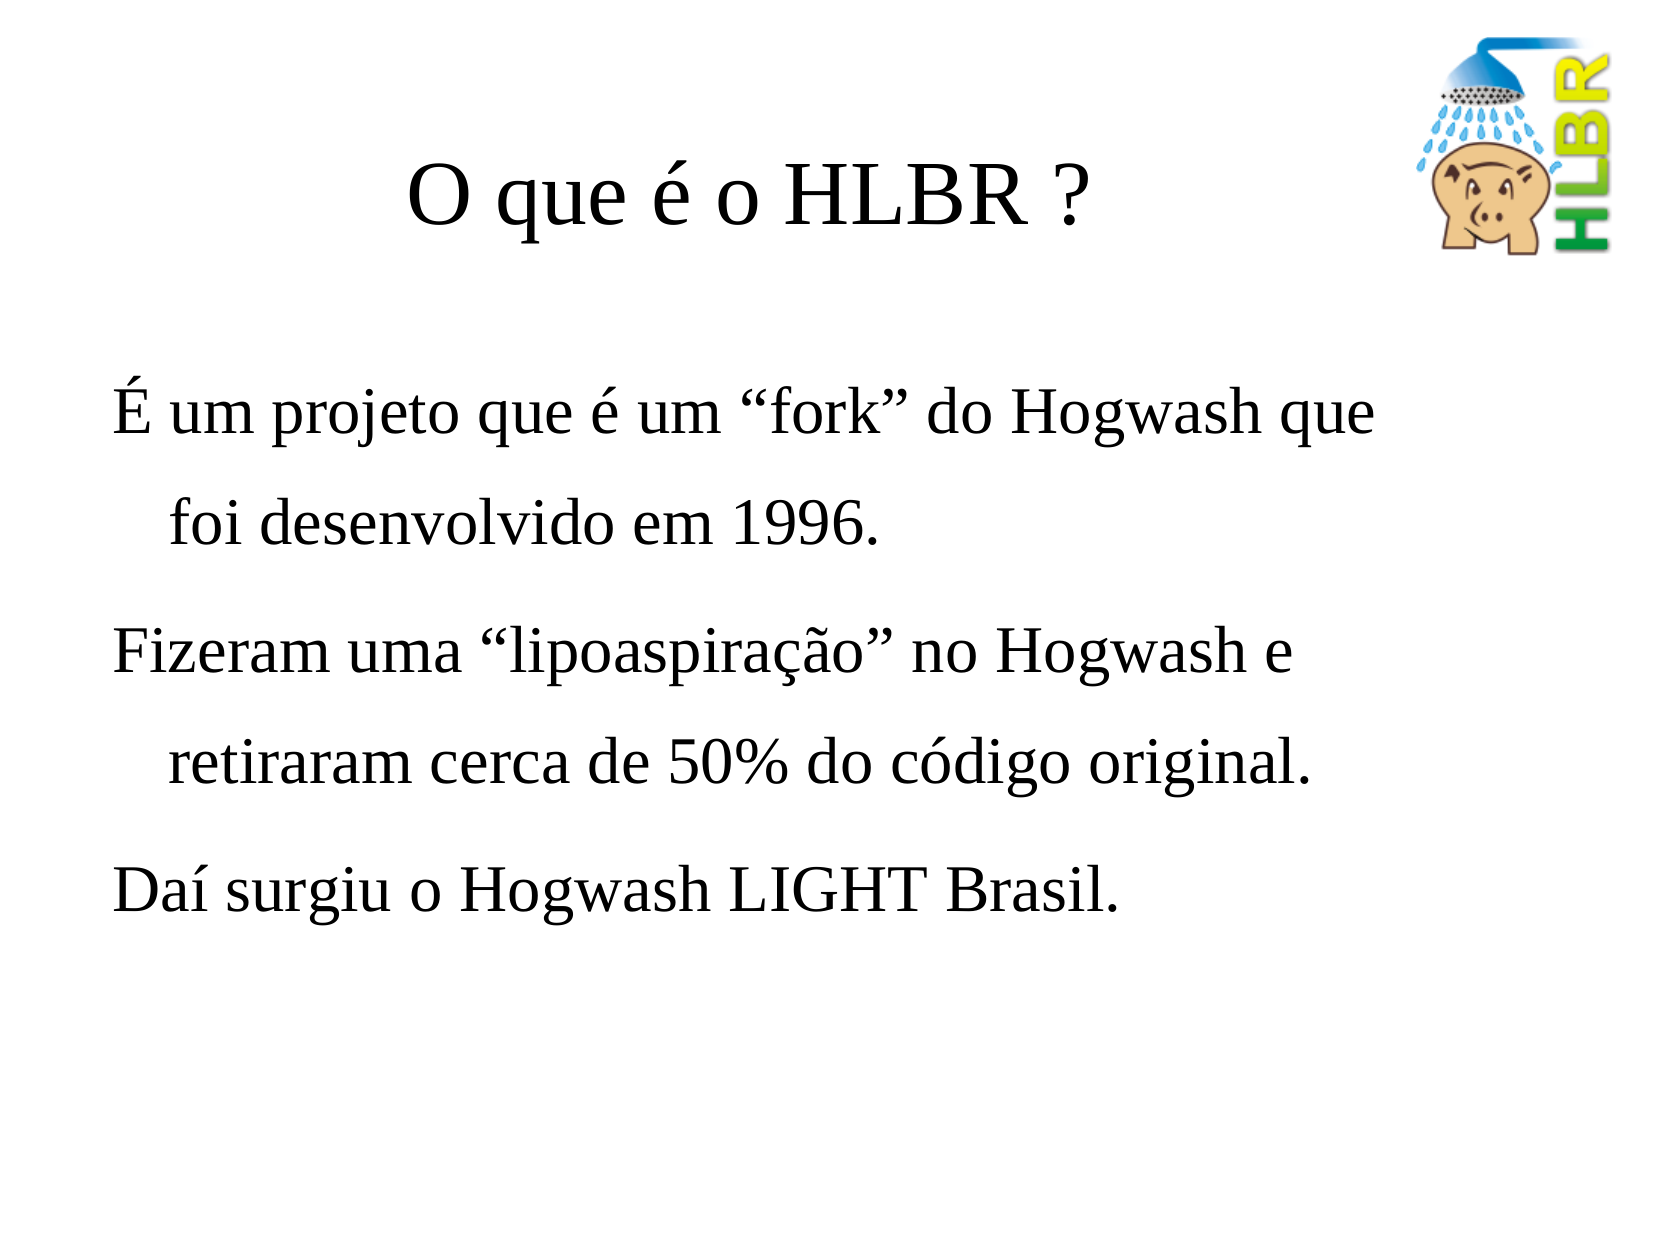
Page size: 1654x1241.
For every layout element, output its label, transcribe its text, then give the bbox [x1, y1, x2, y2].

list É um projeto que é um “fork” do Hogwash que foi desenvolvido em 1996. Fizeram uma “lipoaspiração” no Hogwash e retiraram cerca de 50% do código original. Daí surgiu o Hogwash LIGHT Brasil. [112, 336, 1388, 1032]
picture [1416, 37, 1612, 260]
title O que é o HLBR ? [112, 76, 1388, 312]
